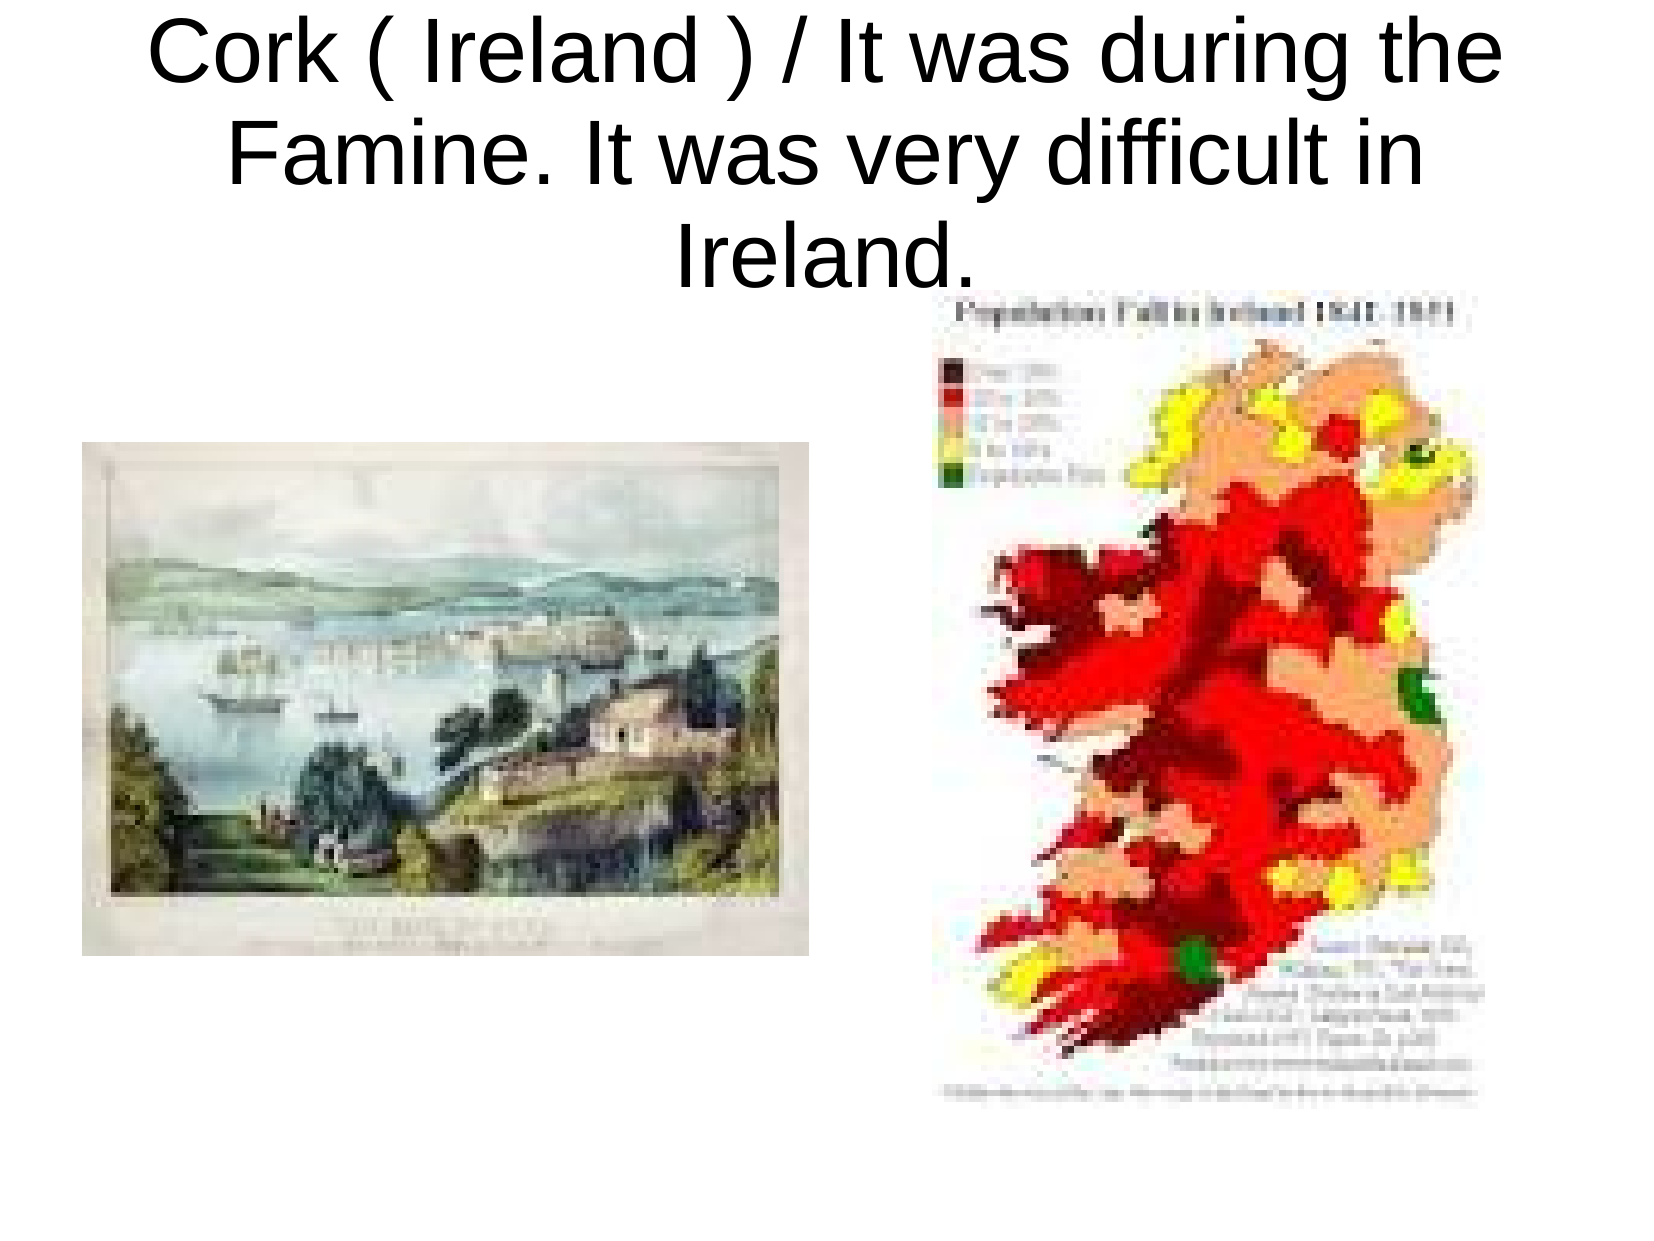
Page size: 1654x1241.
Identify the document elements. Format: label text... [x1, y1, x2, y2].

picture [932, 290, 1485, 1109]
picture [82, 442, 809, 956]
title Cork ( Ireland ) / It was during the Famine. It was very difficult in Ireland. [82, 0, 1571, 307]
